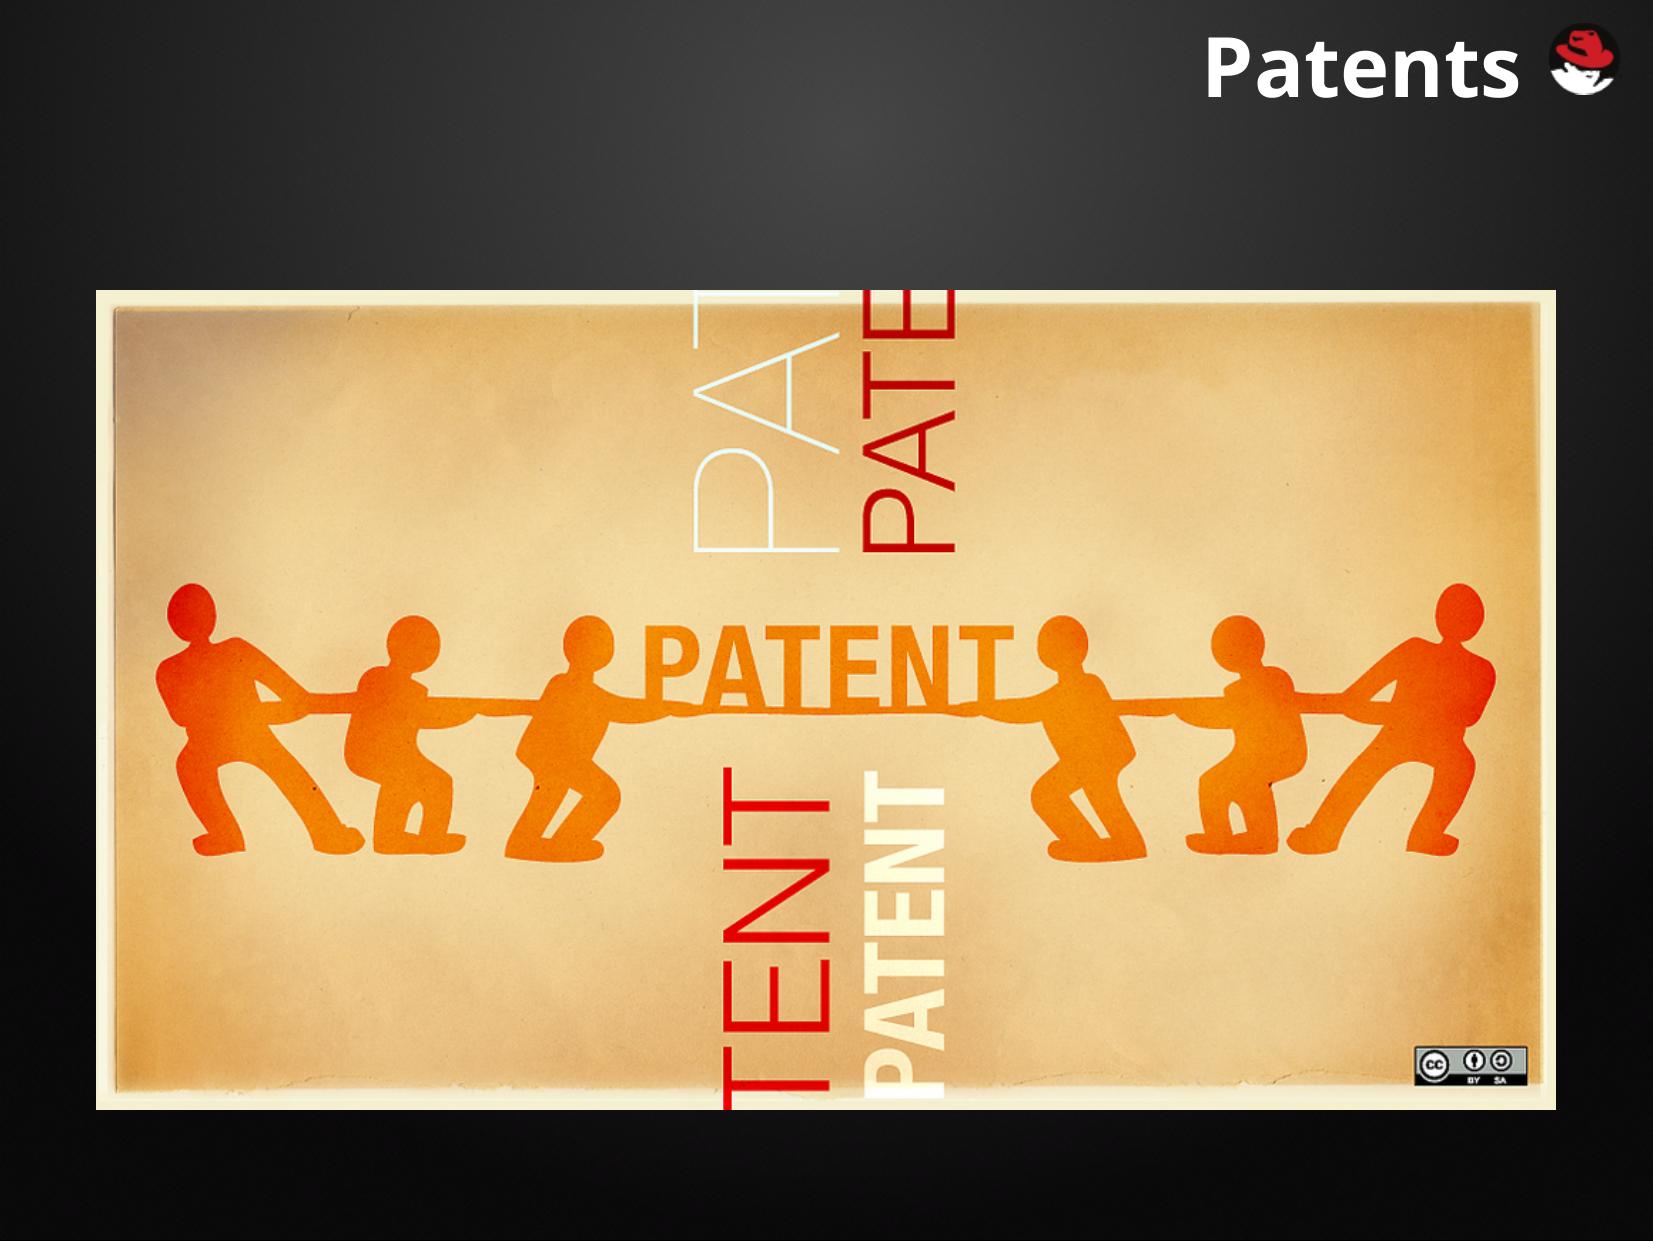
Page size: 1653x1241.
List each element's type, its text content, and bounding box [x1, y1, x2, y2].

title Patents [87, 10, 1523, 111]
picture [0, 0, 1653, 1240]
